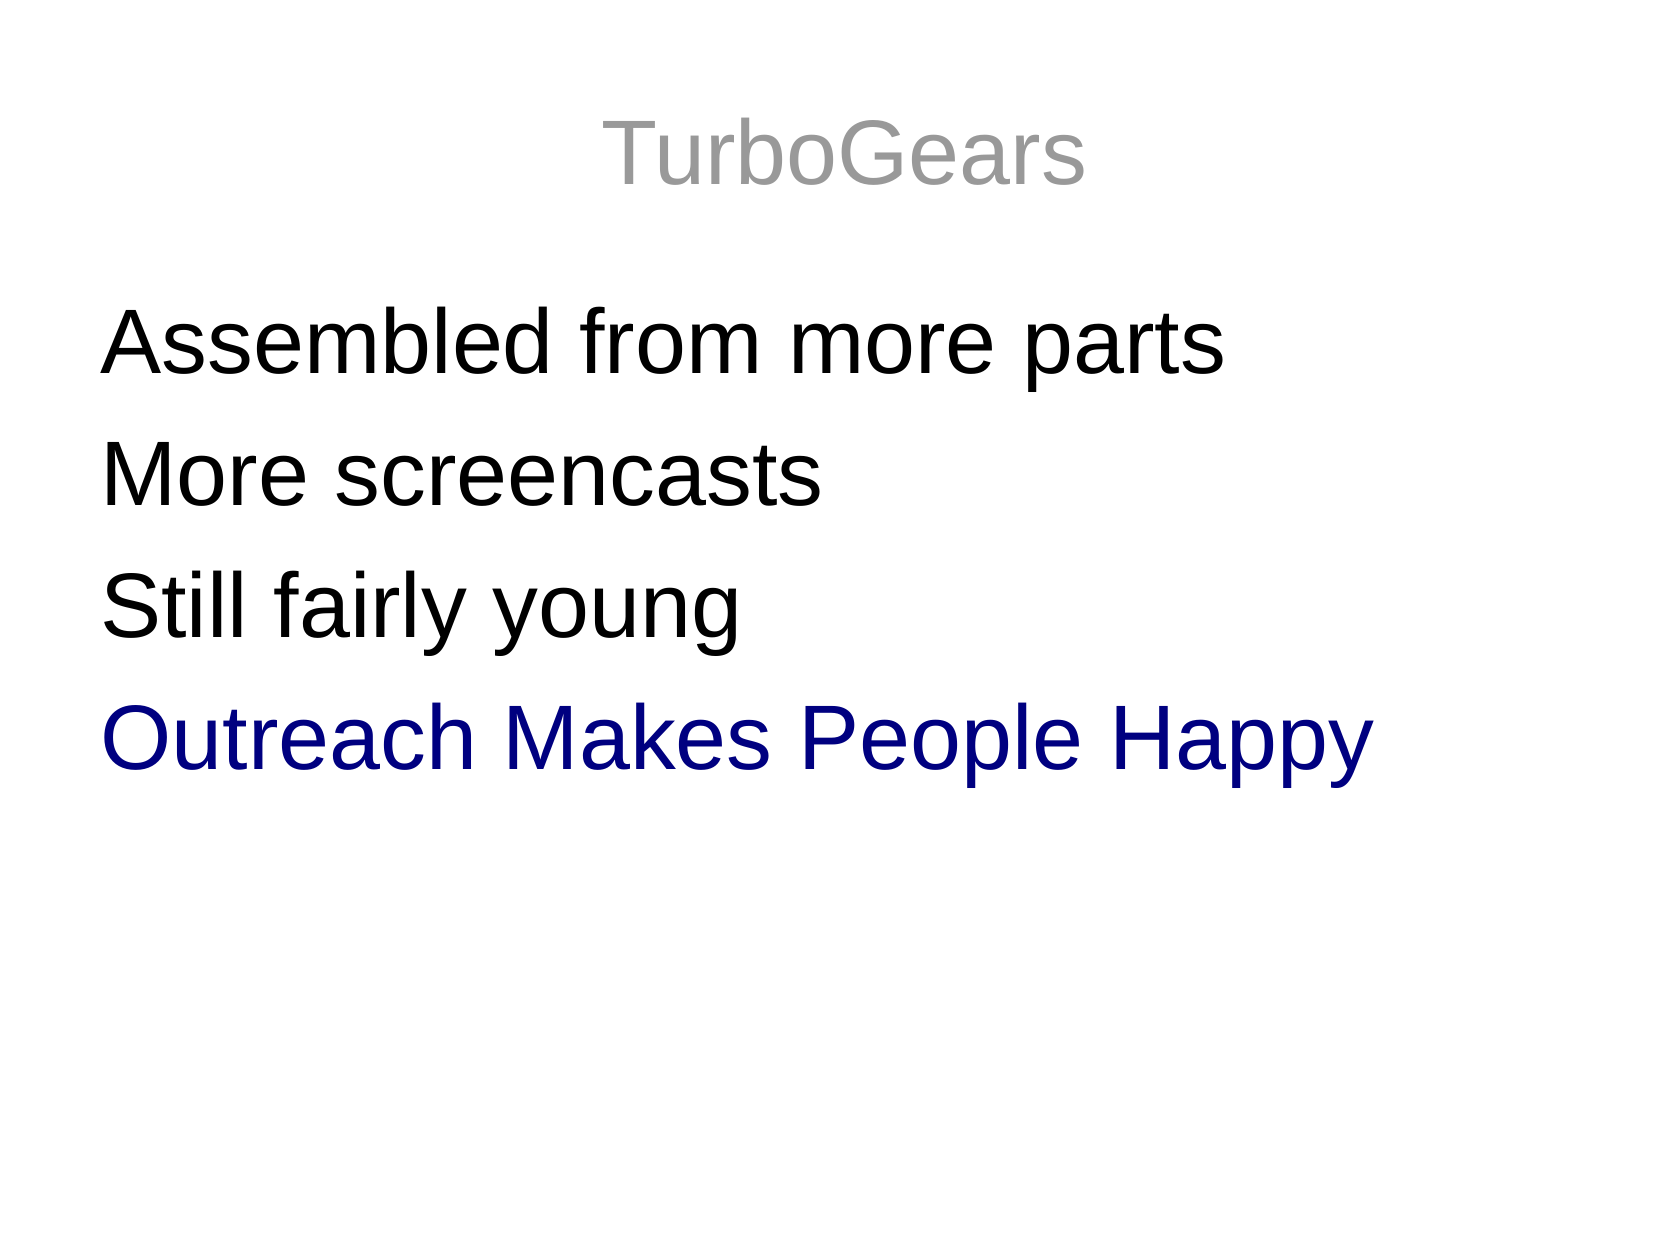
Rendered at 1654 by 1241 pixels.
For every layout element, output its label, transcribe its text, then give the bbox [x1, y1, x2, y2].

list Assembled from more parts More screencasts Still fairly young Outreach Makes People Happy [82, 290, 1571, 1094]
title TurboGears [82, 49, 1571, 257]
